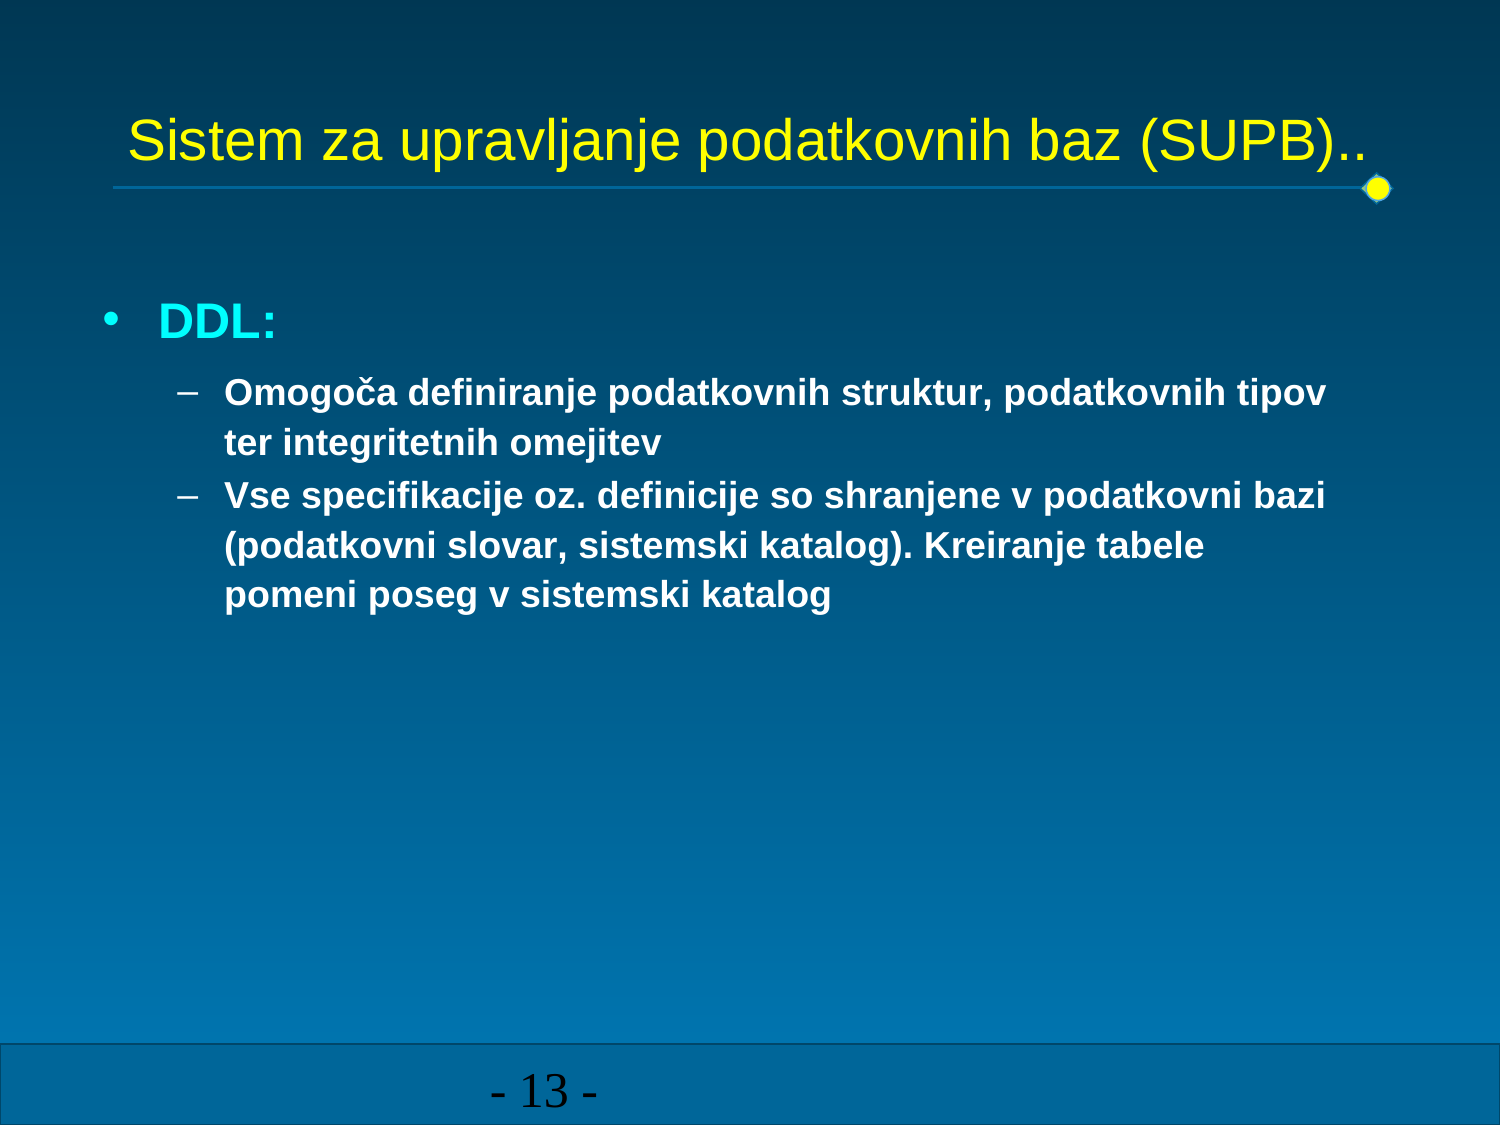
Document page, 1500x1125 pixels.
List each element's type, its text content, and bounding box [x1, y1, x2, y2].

title Sistem za upravljanje podatkovnih baz (SUPB).. [112, 94, 1388, 181]
list DDL: Omogoča definiranje podatkovnih struktur, podatkovnih tipov ter integritetnih omejitev Vse specifikacije oz. definicije so shranjene v podatkovni bazi (podatkovni slovar, sistemski katalog). Kreiranje tabele pomeni poseg v sistemski katalog [87, 275, 1356, 951]
